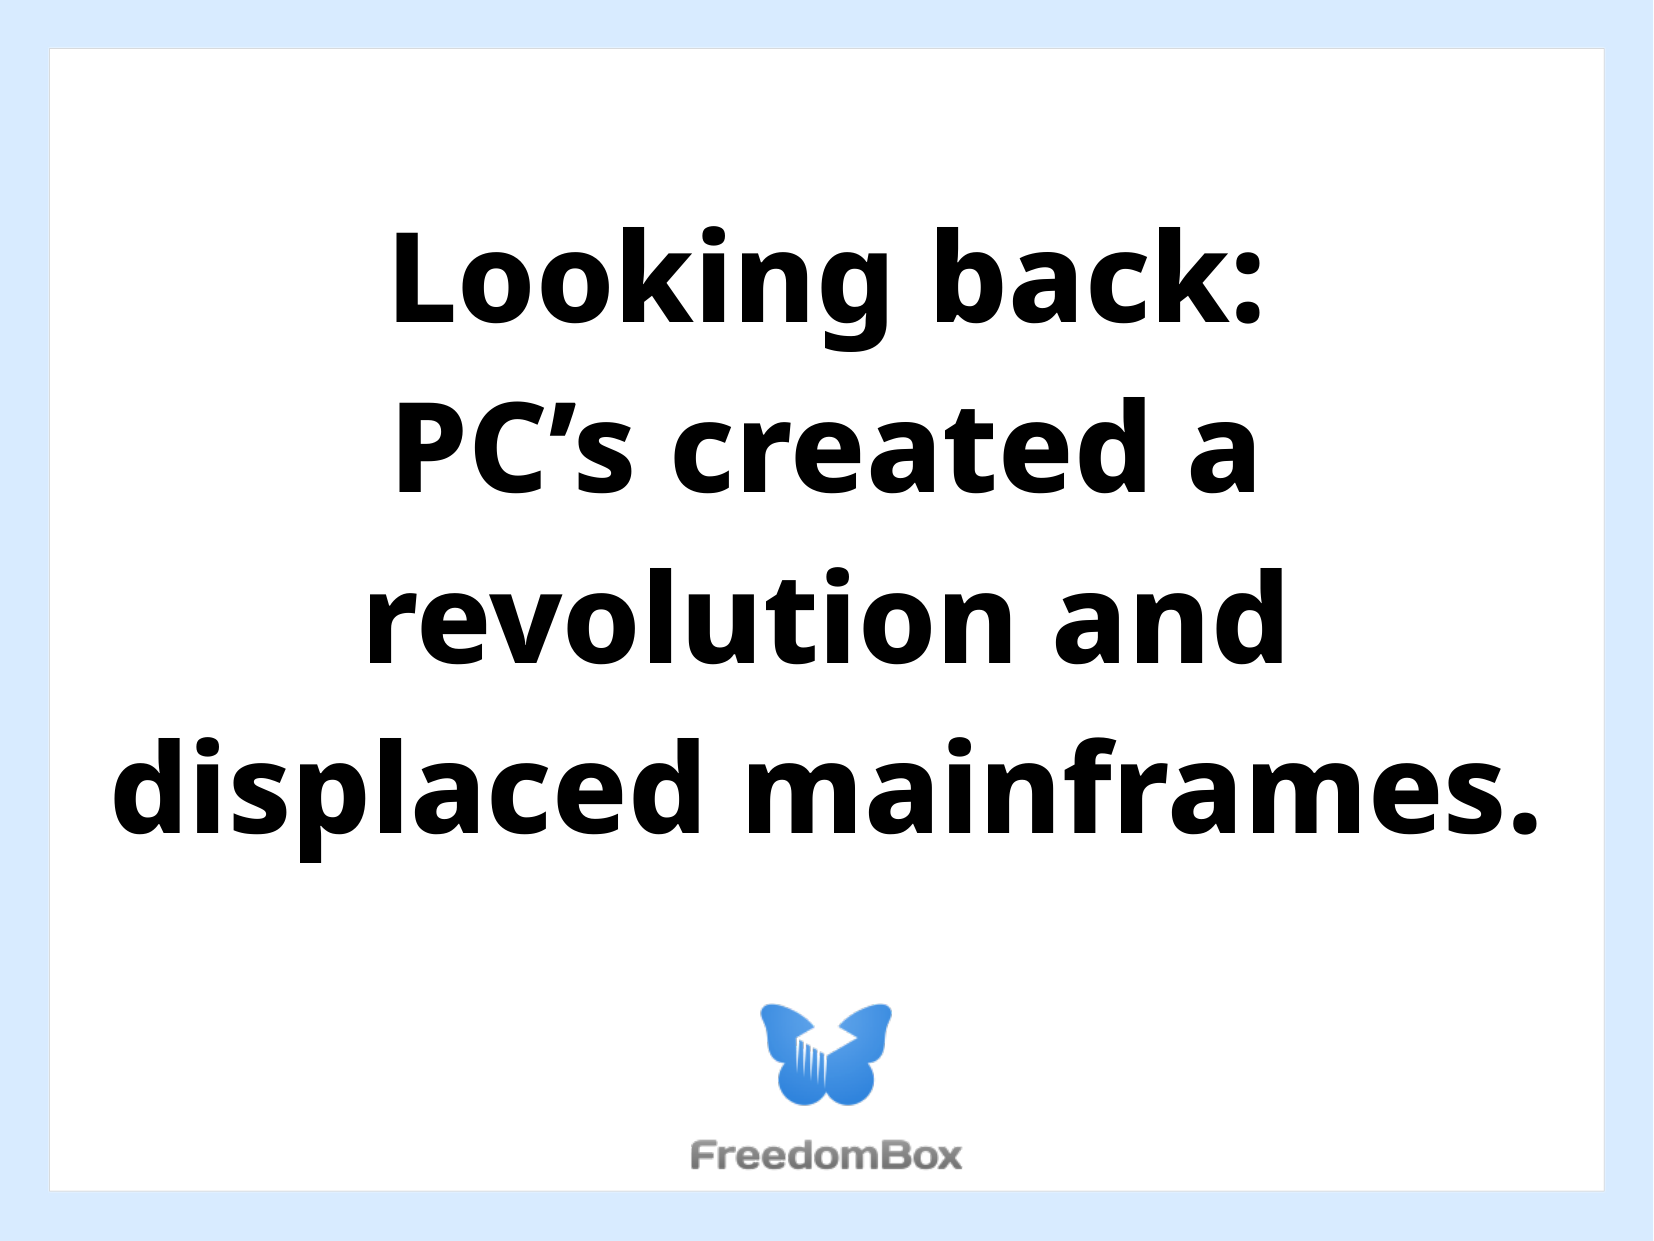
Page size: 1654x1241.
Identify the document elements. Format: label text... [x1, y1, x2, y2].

subtitle Looking back: PC’s created a revolution and displaced mainframes. [82, 49, 1571, 1010]
picture [0, 0, 1654, 1241]
